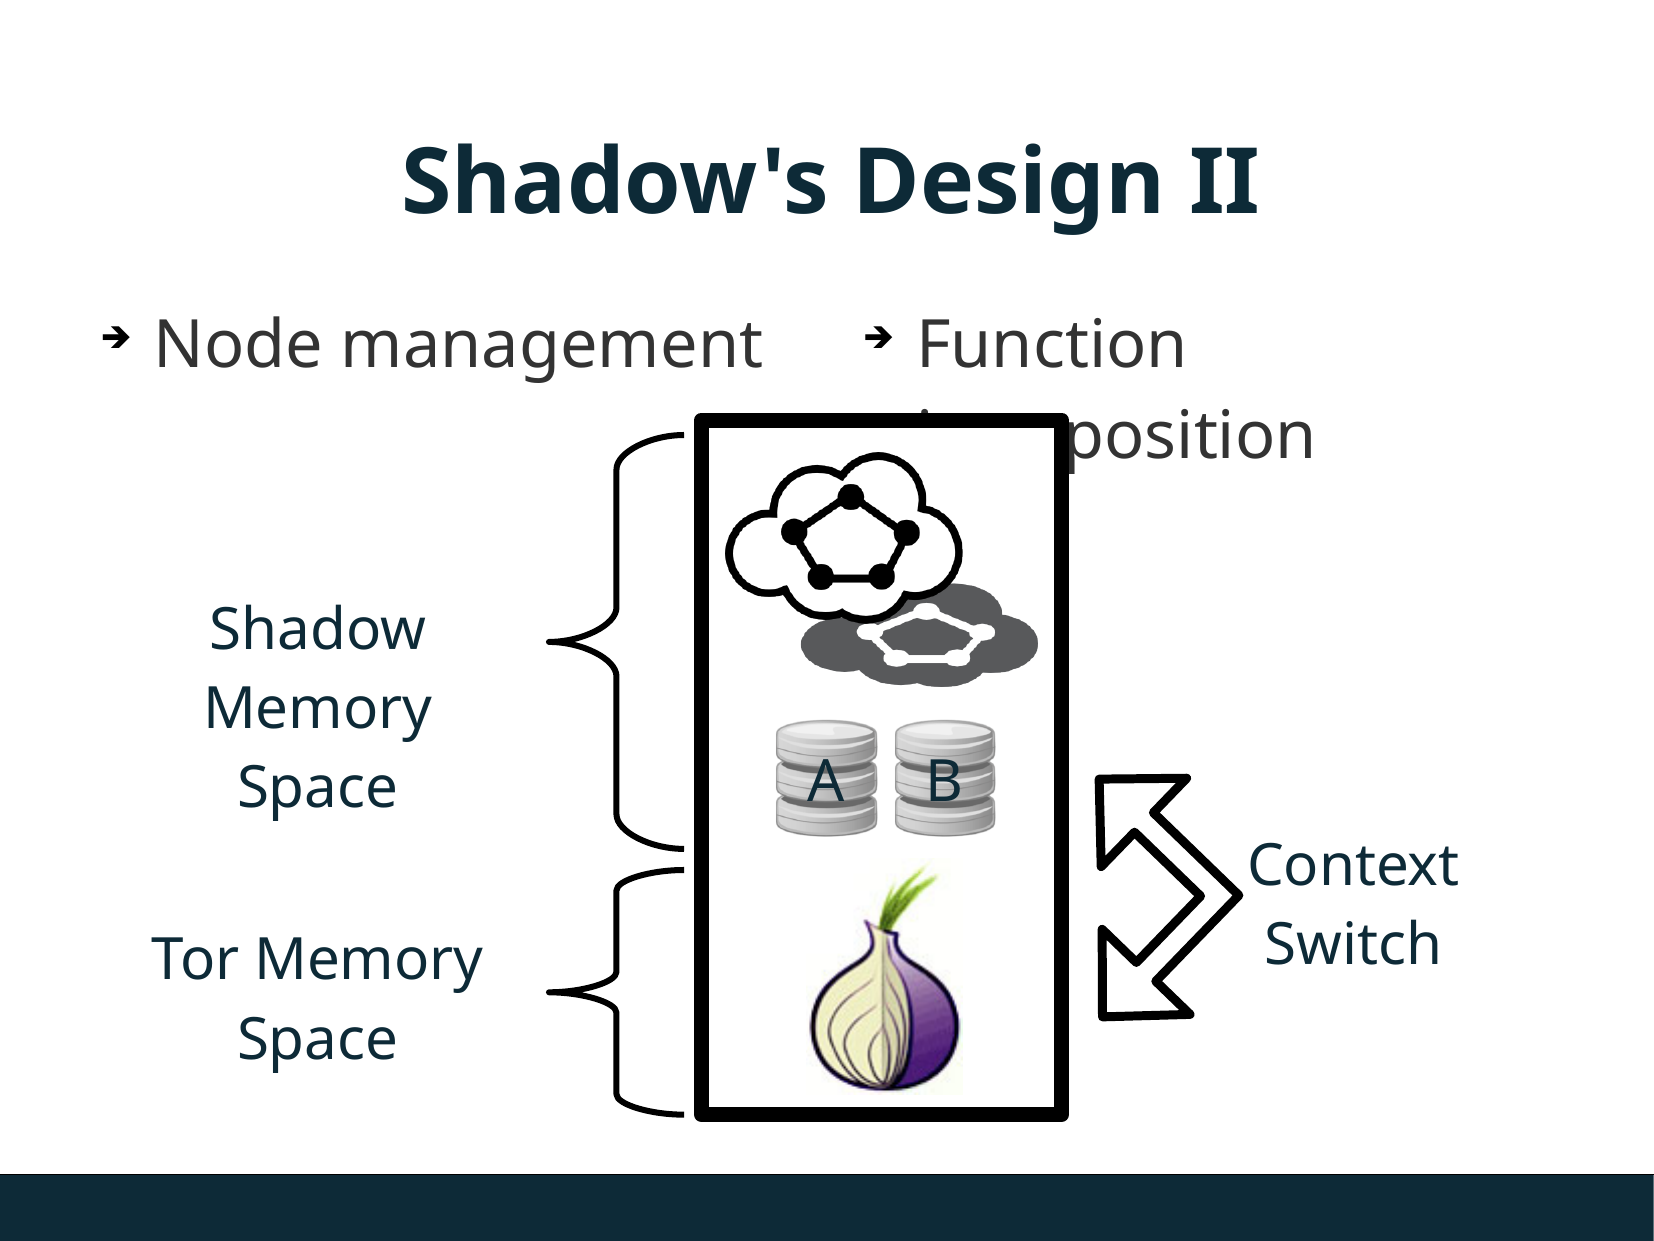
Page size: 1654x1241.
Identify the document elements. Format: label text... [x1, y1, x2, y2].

text_box Shadow Memory Space [77, 579, 558, 729]
text_box [701, 420, 1062, 1115]
title Shadow's Design II [86, 74, 1575, 282]
text_box Tor Memory Space [77, 910, 558, 1060]
picture [806, 858, 963, 1096]
text_box [1099, 778, 1193, 889]
list Function interposition [845, 296, 1572, 1115]
picture [775, 719, 878, 837]
list Node management [82, 996, 648, 1115]
text_box [1102, 903, 1193, 1017]
text_box Context Switch [1193, 815, 1513, 965]
picture [894, 719, 996, 837]
picture [725, 452, 1038, 687]
list Node management [82, 296, 809, 1115]
